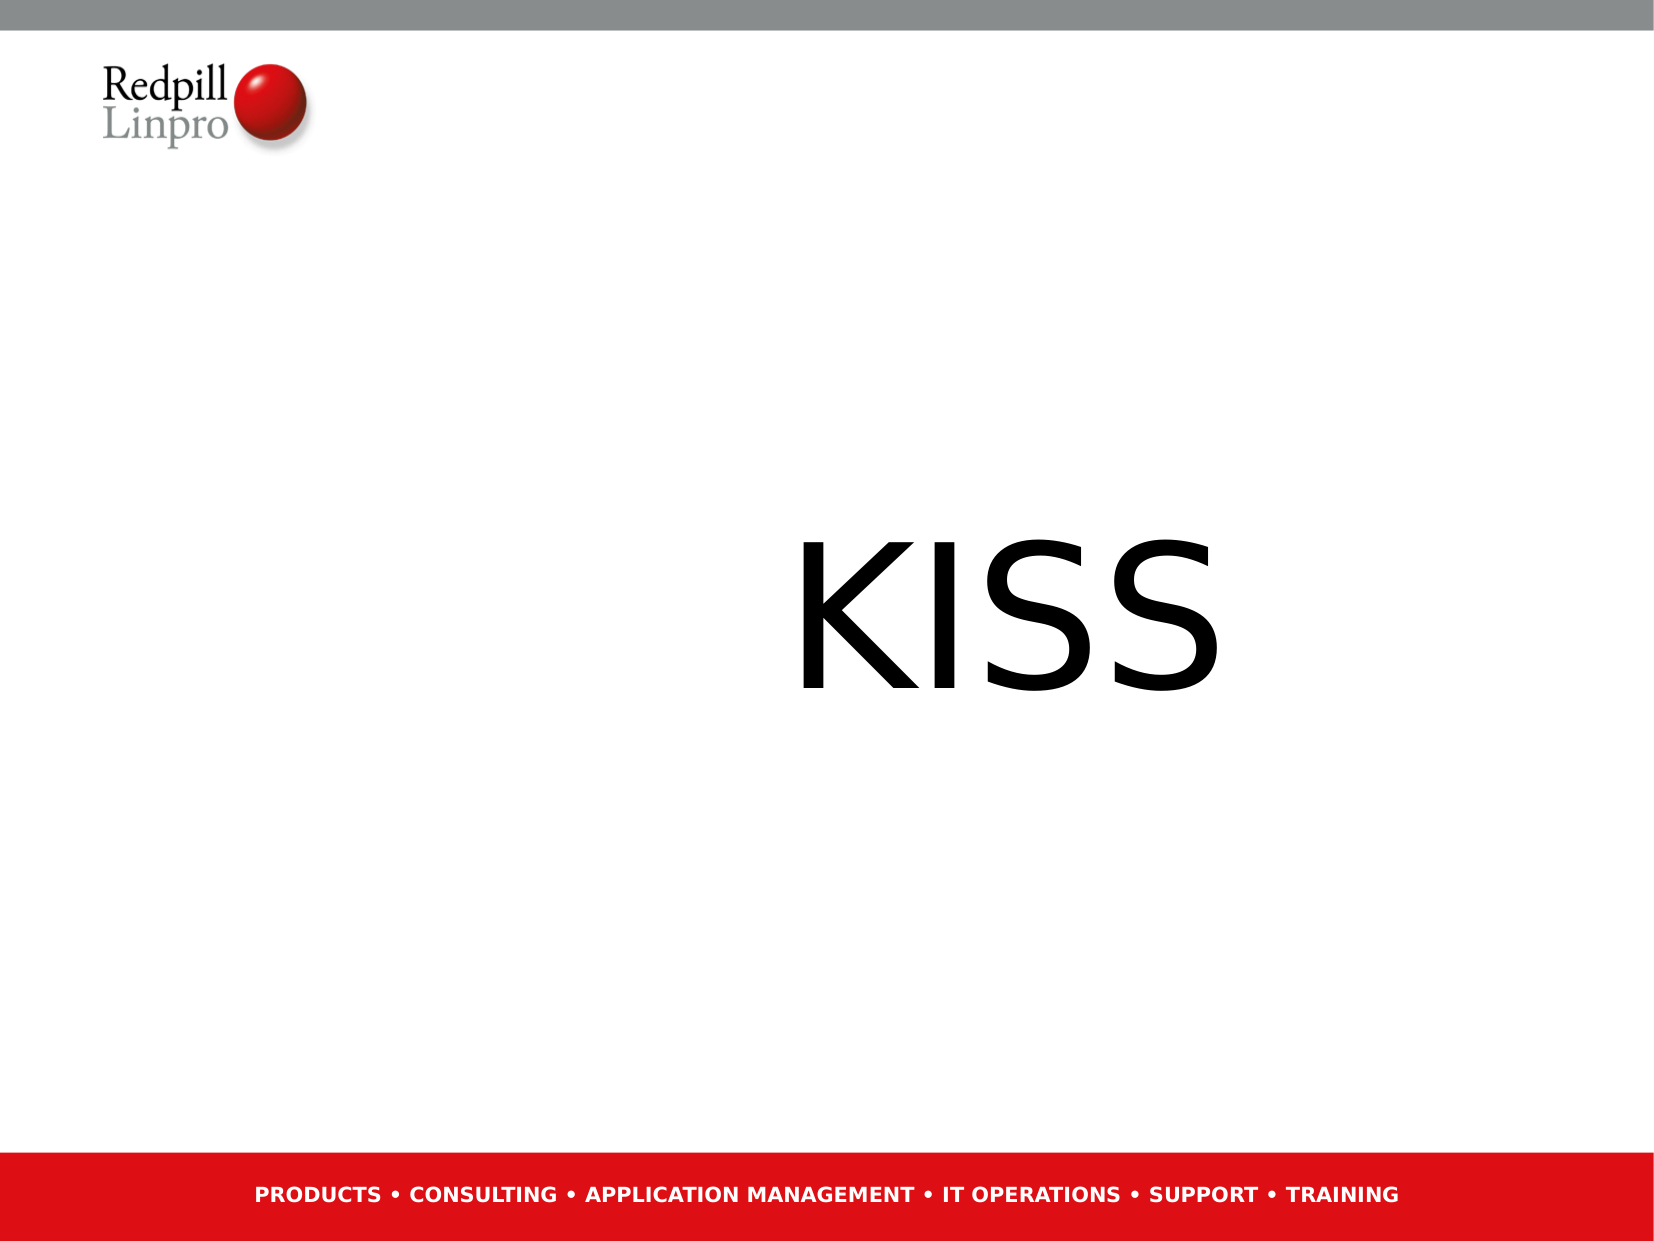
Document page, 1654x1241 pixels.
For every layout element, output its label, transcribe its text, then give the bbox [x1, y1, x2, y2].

subtitle KISS [442, 49, 1571, 1190]
picture [0, 0, 1654, 1241]
